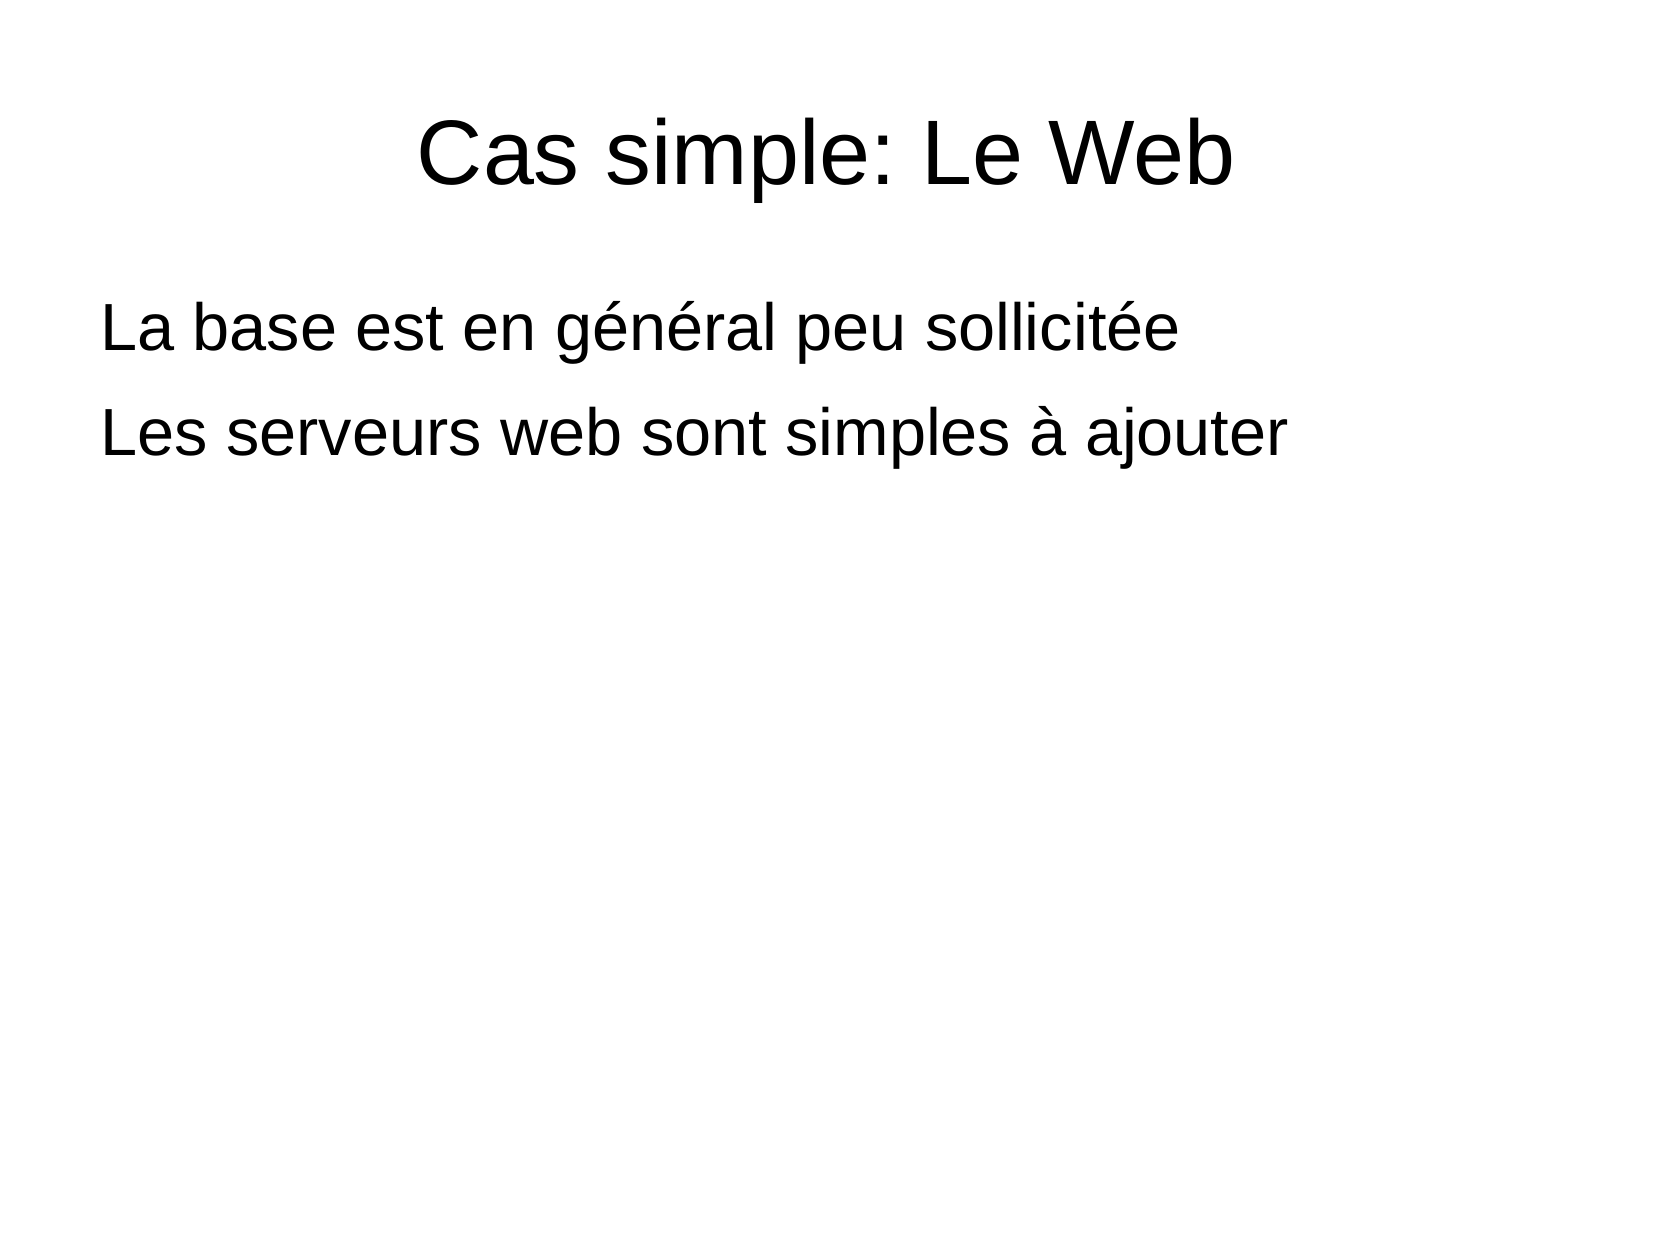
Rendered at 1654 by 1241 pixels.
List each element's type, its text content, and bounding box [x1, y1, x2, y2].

title Cas simple: Le Web [82, 56, 1571, 250]
list La base est en général peu sollicitée Les serveurs web sont simples à ajouter [82, 290, 1571, 1094]
